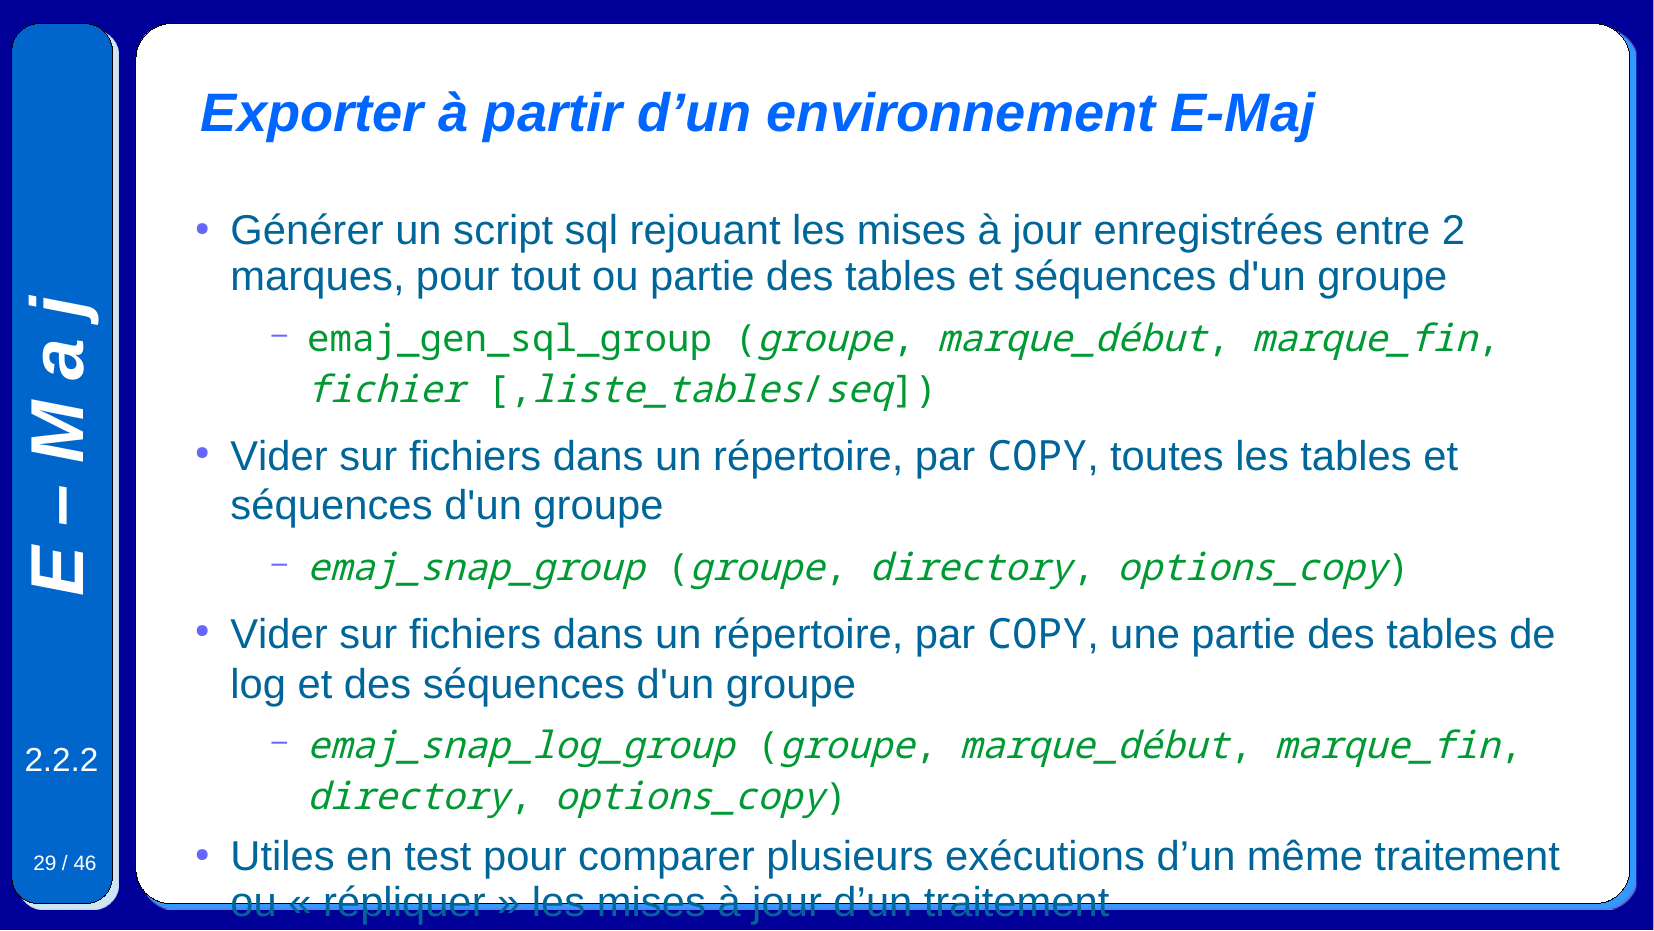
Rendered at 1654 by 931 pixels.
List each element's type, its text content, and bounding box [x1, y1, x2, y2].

title Exporter à partir d’un environnement E-Maj [200, 34, 1575, 191]
list Générer un script sql rejouant les mises à jour enregistrées entre 2 marques, pour tout ou partie des tables et séquences d'un groupe emaj_gen_sql_group (groupe, marque_début, marque_fin, fichier [,liste_tables/seq]) Vider sur fichiers dans un répertoire, par COPY, toutes les tables et séquences d'un groupe emaj_snap_group (groupe, directory, options_copy) Vider sur fichiers dans un répertoire, par COPY, une partie des tables de log et des séquences d'un groupe emaj_snap_log_group (groupe, marque_début, marque_fin, directory, options_copy) Utiles en test pour comparer plusieurs exécutions d’un même traitement ou « répliquer » les mises à jour d’un traitement [177, 206, 1587, 881]
